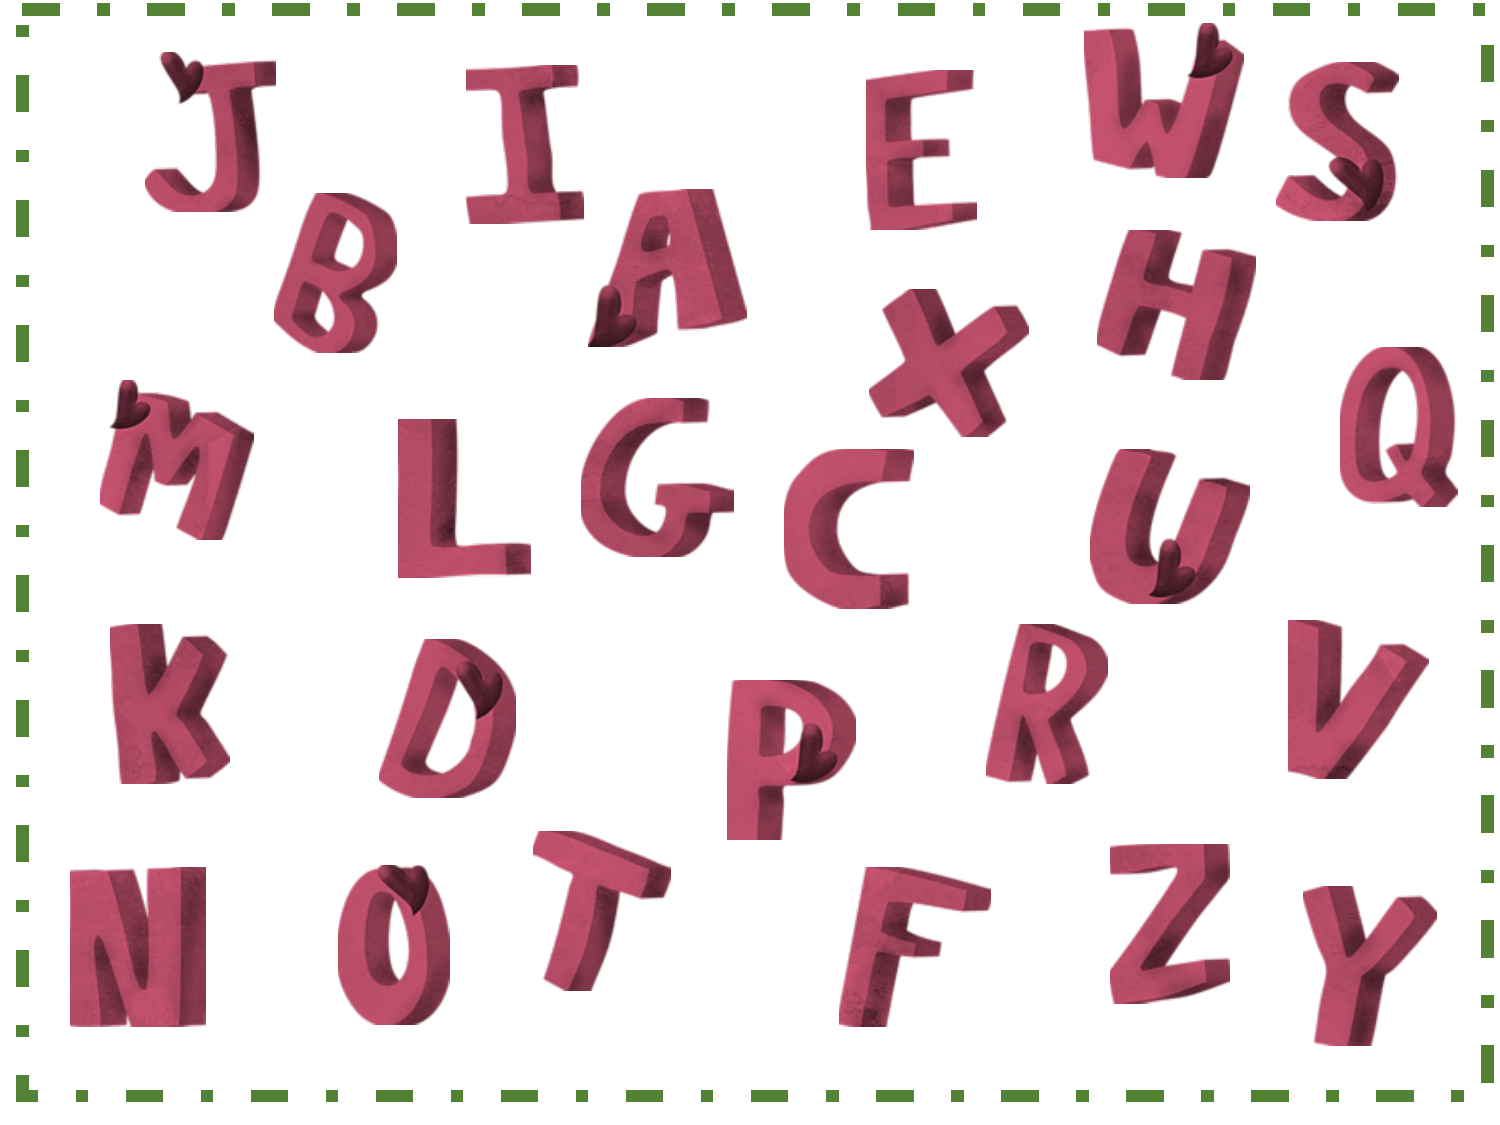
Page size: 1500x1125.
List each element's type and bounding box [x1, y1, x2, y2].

picture [581, 398, 734, 557]
picture [869, 289, 1029, 438]
picture [986, 624, 1108, 784]
picture [145, 52, 397, 353]
picture [100, 381, 254, 540]
picture [866, 70, 977, 230]
picture [839, 867, 991, 1027]
picture [784, 449, 914, 609]
picture [1097, 230, 1256, 380]
picture [338, 865, 450, 1025]
picture [1288, 620, 1429, 779]
picture [1340, 347, 1458, 507]
picture [379, 639, 516, 799]
picture [1084, 23, 1244, 178]
picture [398, 419, 531, 578]
picture [1303, 886, 1437, 1046]
picture [533, 831, 671, 991]
picture [1110, 844, 1230, 1004]
picture [466, 65, 584, 225]
picture [588, 189, 747, 347]
picture [70, 867, 206, 1027]
picture [1090, 449, 1250, 604]
picture [110, 624, 230, 784]
picture [727, 680, 856, 840]
picture [1276, 62, 1399, 222]
